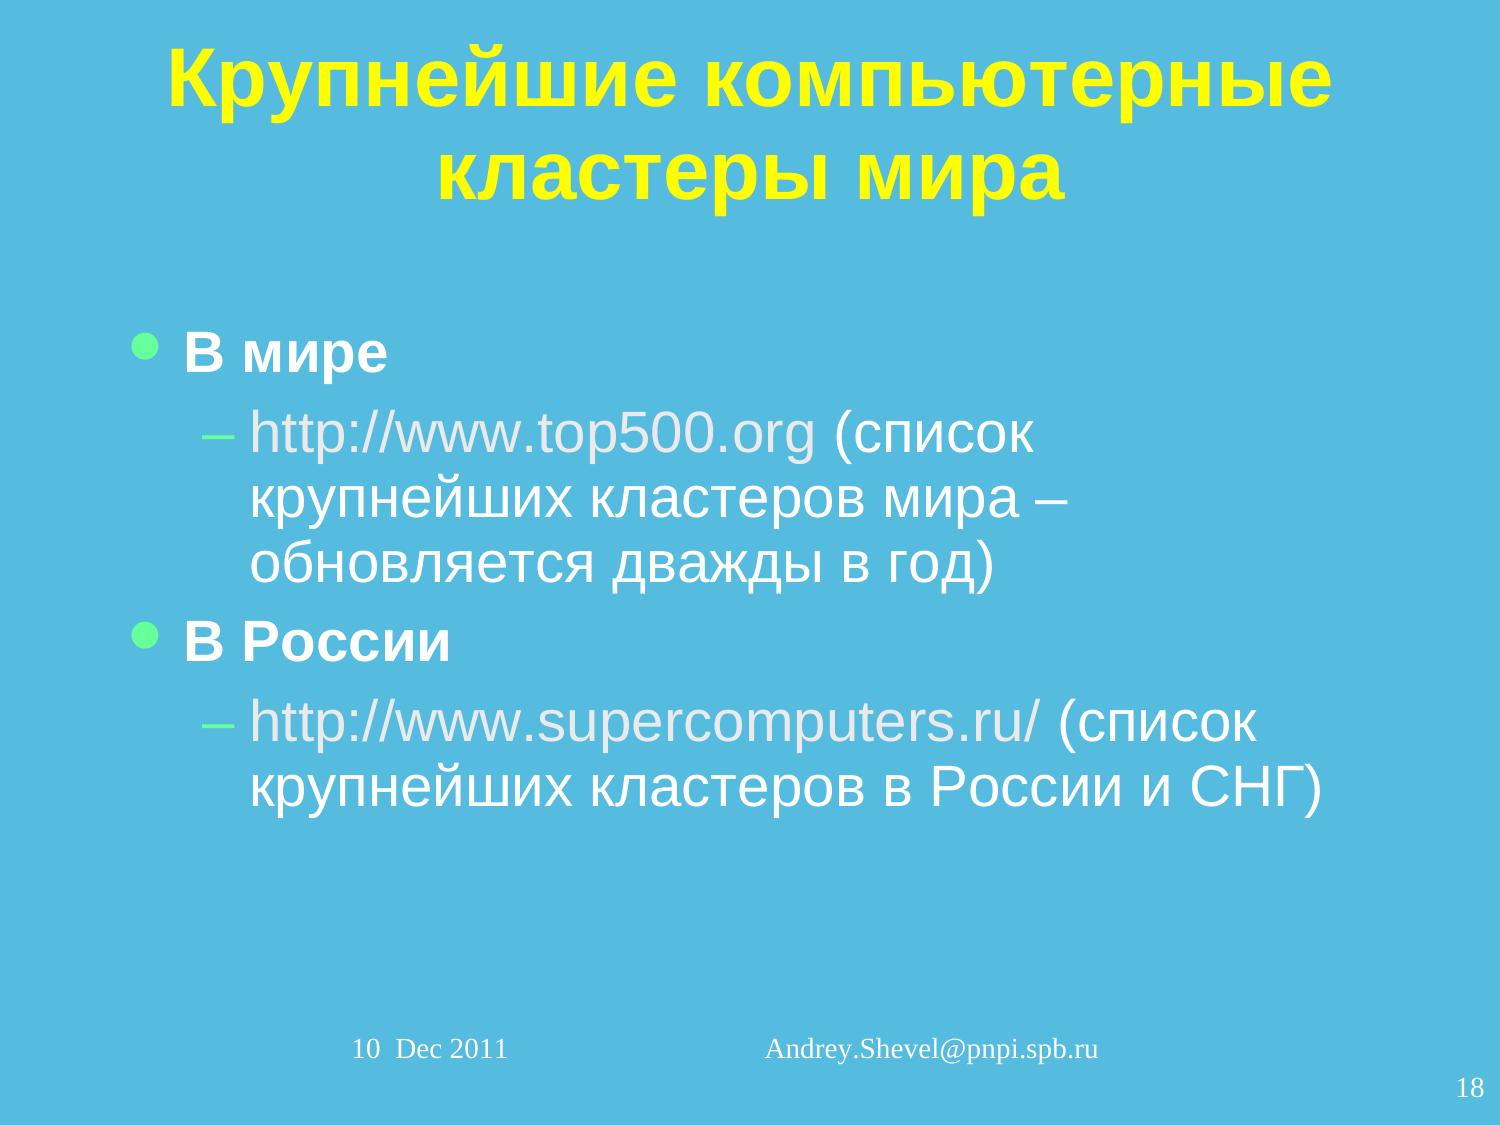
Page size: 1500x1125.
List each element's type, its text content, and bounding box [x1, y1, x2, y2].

title Крупнейшие компьютерные кластеры мира [112, 23, 1388, 225]
list В мире http://www.top500.org (список крупнейших кластеров мира – обновляется дважды в год) В России http://www.supercomputers.ru/ (список крупнейших кластеров в России и СНГ) [112, 312, 1388, 988]
